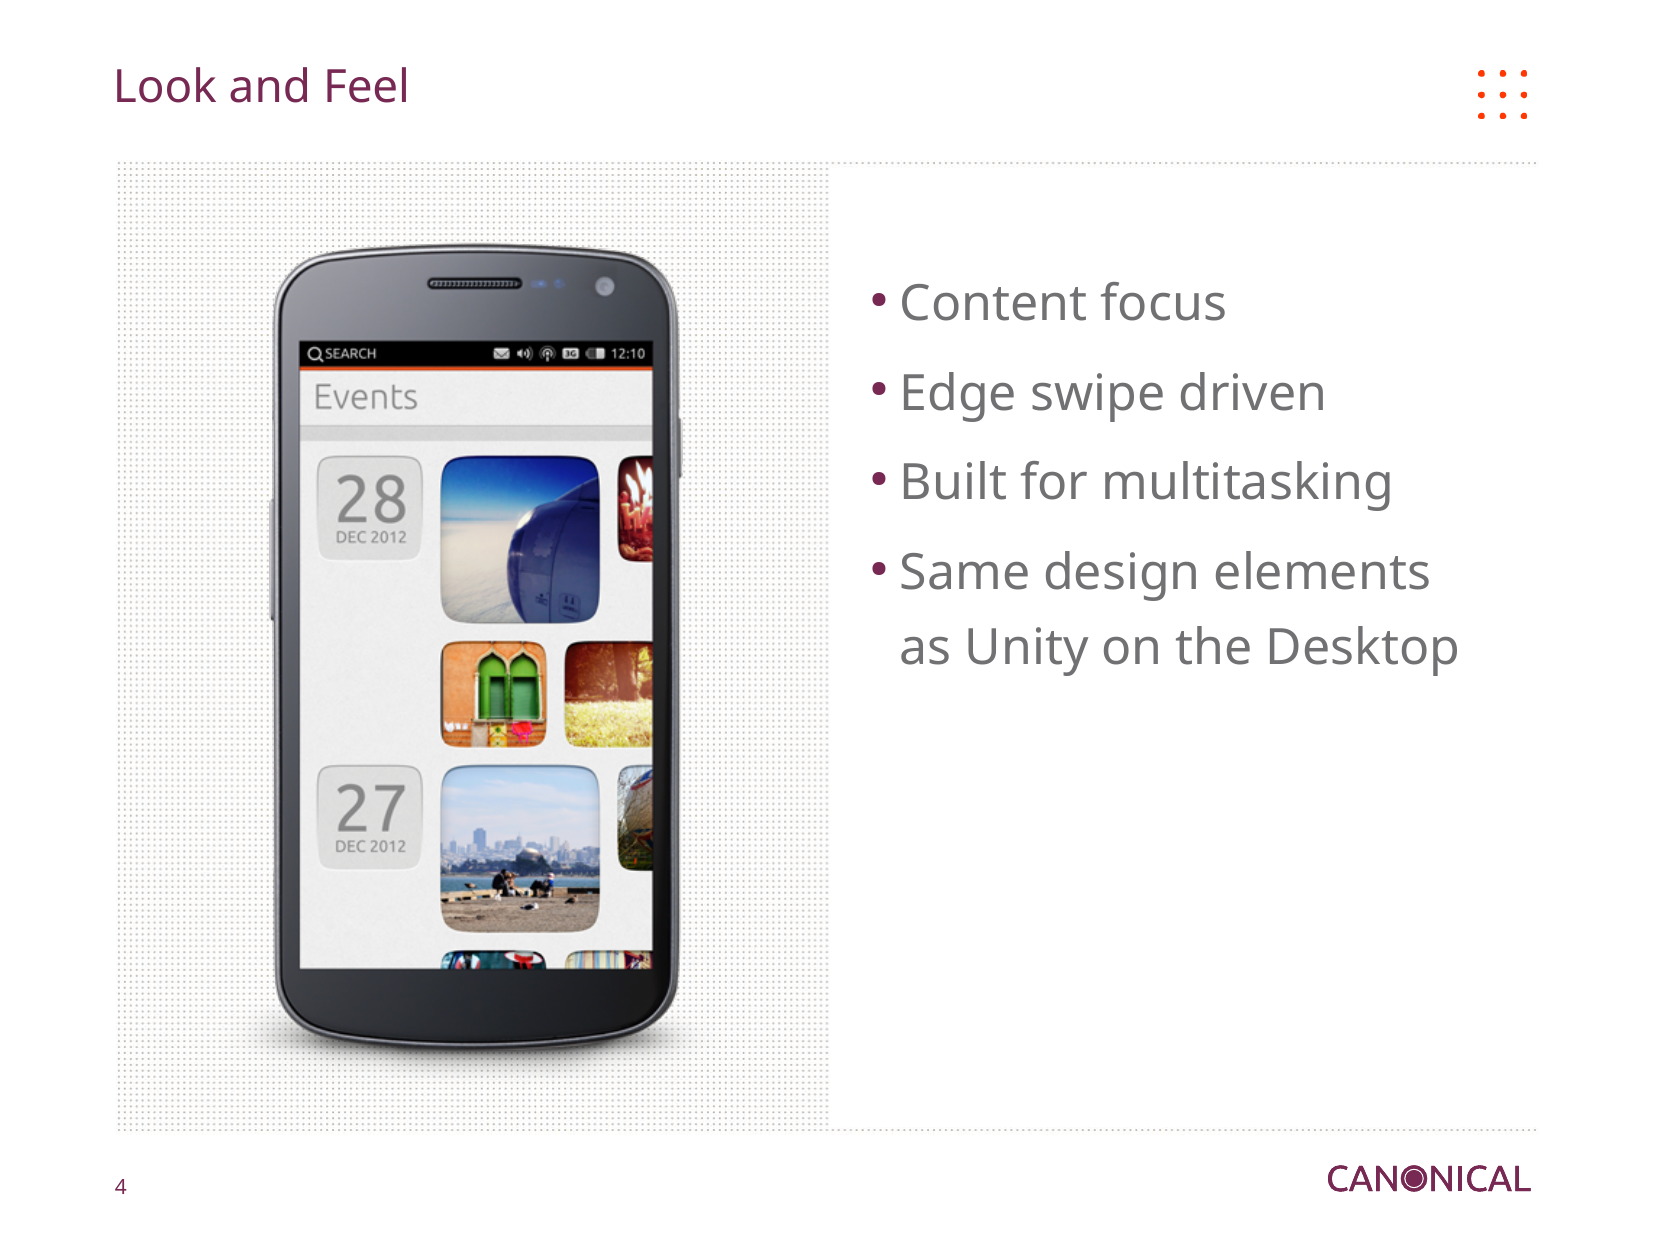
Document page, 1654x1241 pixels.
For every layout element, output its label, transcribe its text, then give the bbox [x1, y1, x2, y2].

title Look and Feel [112, 46, 1426, 123]
list Content focus Edge swipe driven Built for multitasking Same design elements as Unity on the Desktop [870, 259, 1480, 980]
picture [1478, 70, 1527, 119]
picture [116, 160, 1540, 1135]
